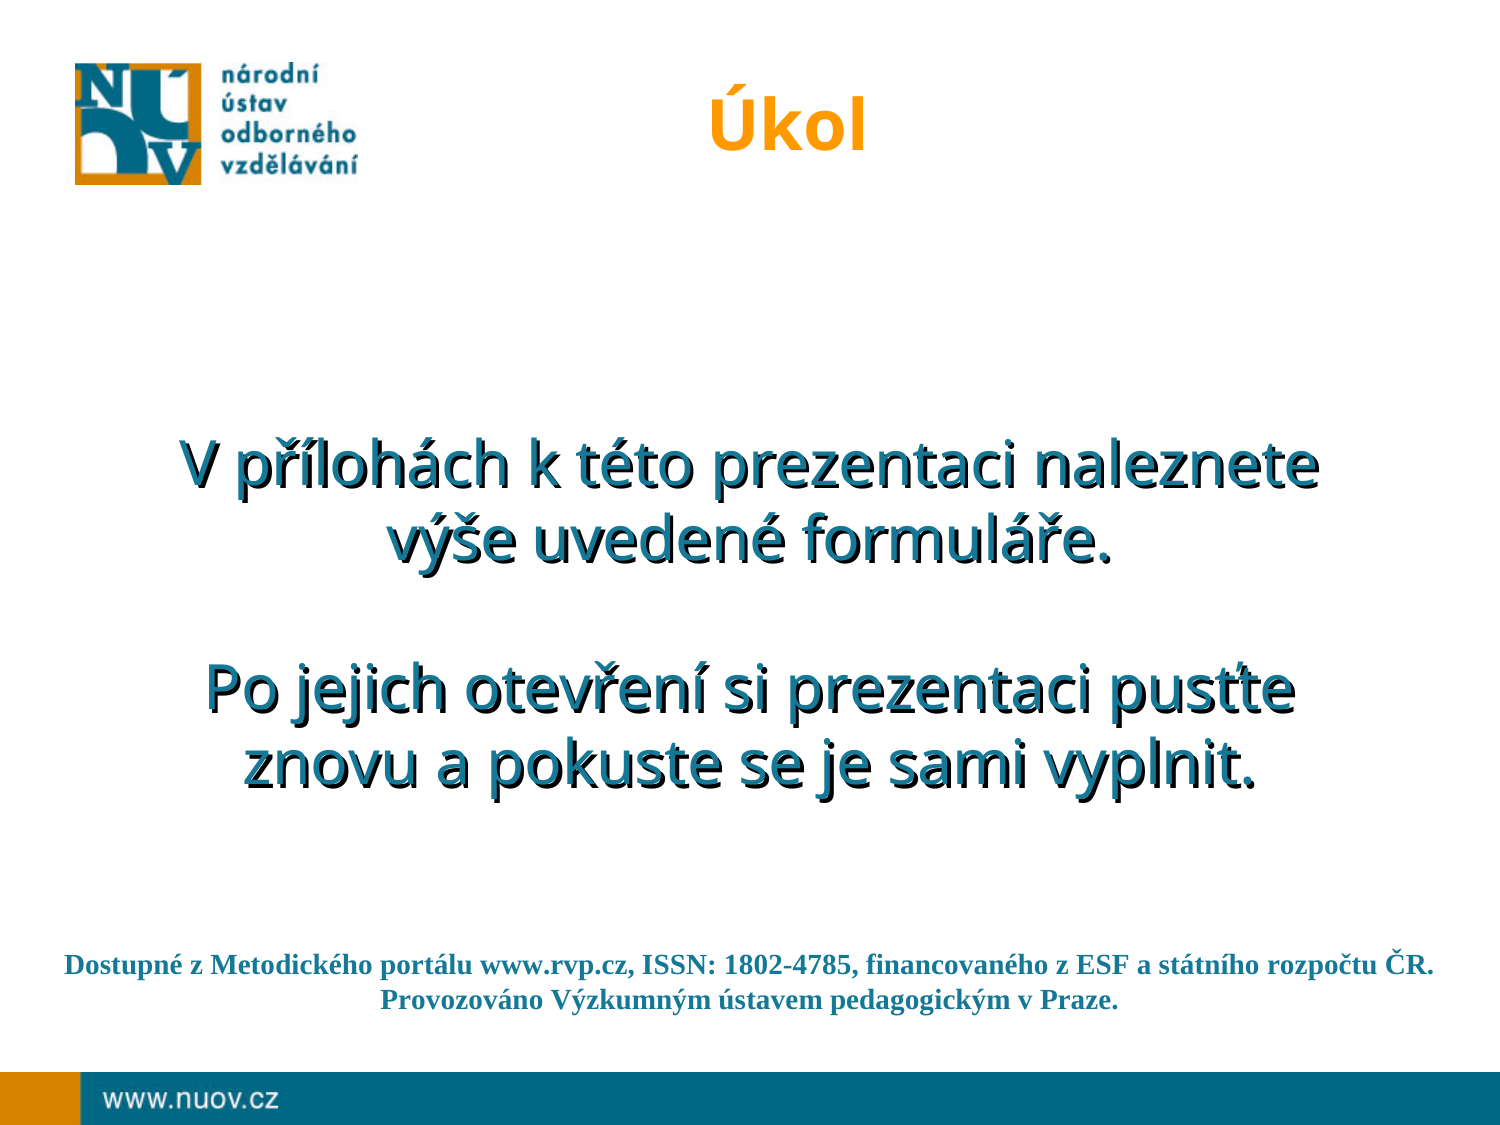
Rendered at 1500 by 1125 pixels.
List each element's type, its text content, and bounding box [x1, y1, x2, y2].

text_box V přílohách k této prezentaci naleznete výše uvedené formuláře. Po jejich otevření si prezentaci pusťte znovu a pokuste se je sami vyplnit. [106, 414, 1394, 805]
title Úkol [374, 24, 1475, 201]
text_box [75, 62, 358, 185]
text_box Dostupné z Metodického portálu www.rvp.cz, ISSN: 1802-4785, financovaného z ESF a státního rozpočtu ČR. Provozováno Výzkumným ústavem pedagogickým v Praze. [0, 937, 1500, 1041]
text_box [0, 1072, 1500, 1125]
